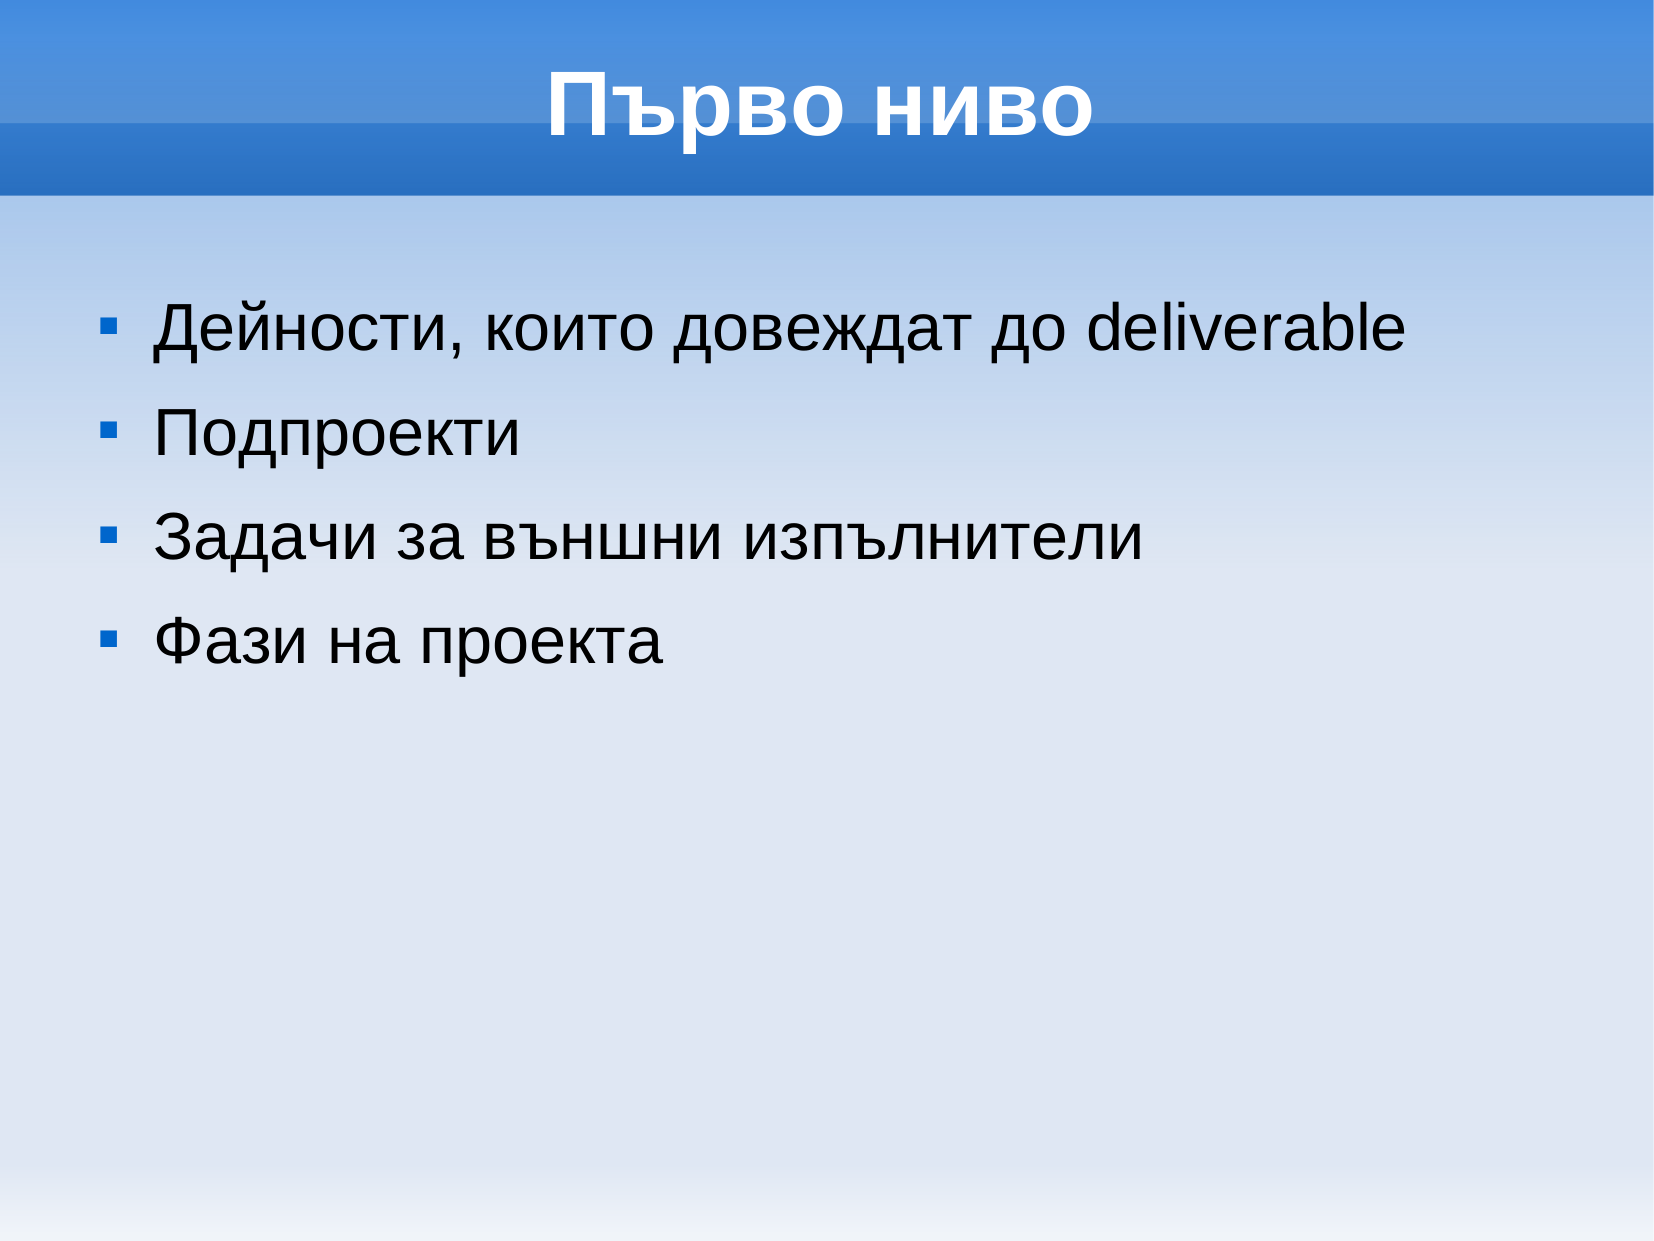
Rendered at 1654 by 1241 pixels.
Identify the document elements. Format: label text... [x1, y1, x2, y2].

title Първо ниво [76, 0, 1565, 208]
picture [0, 0, 1654, 1241]
list Дейности, които довеждат до deliverable Подпроекти Задачи за външни изпълнители Фази на проекта [82, 290, 1571, 1109]
